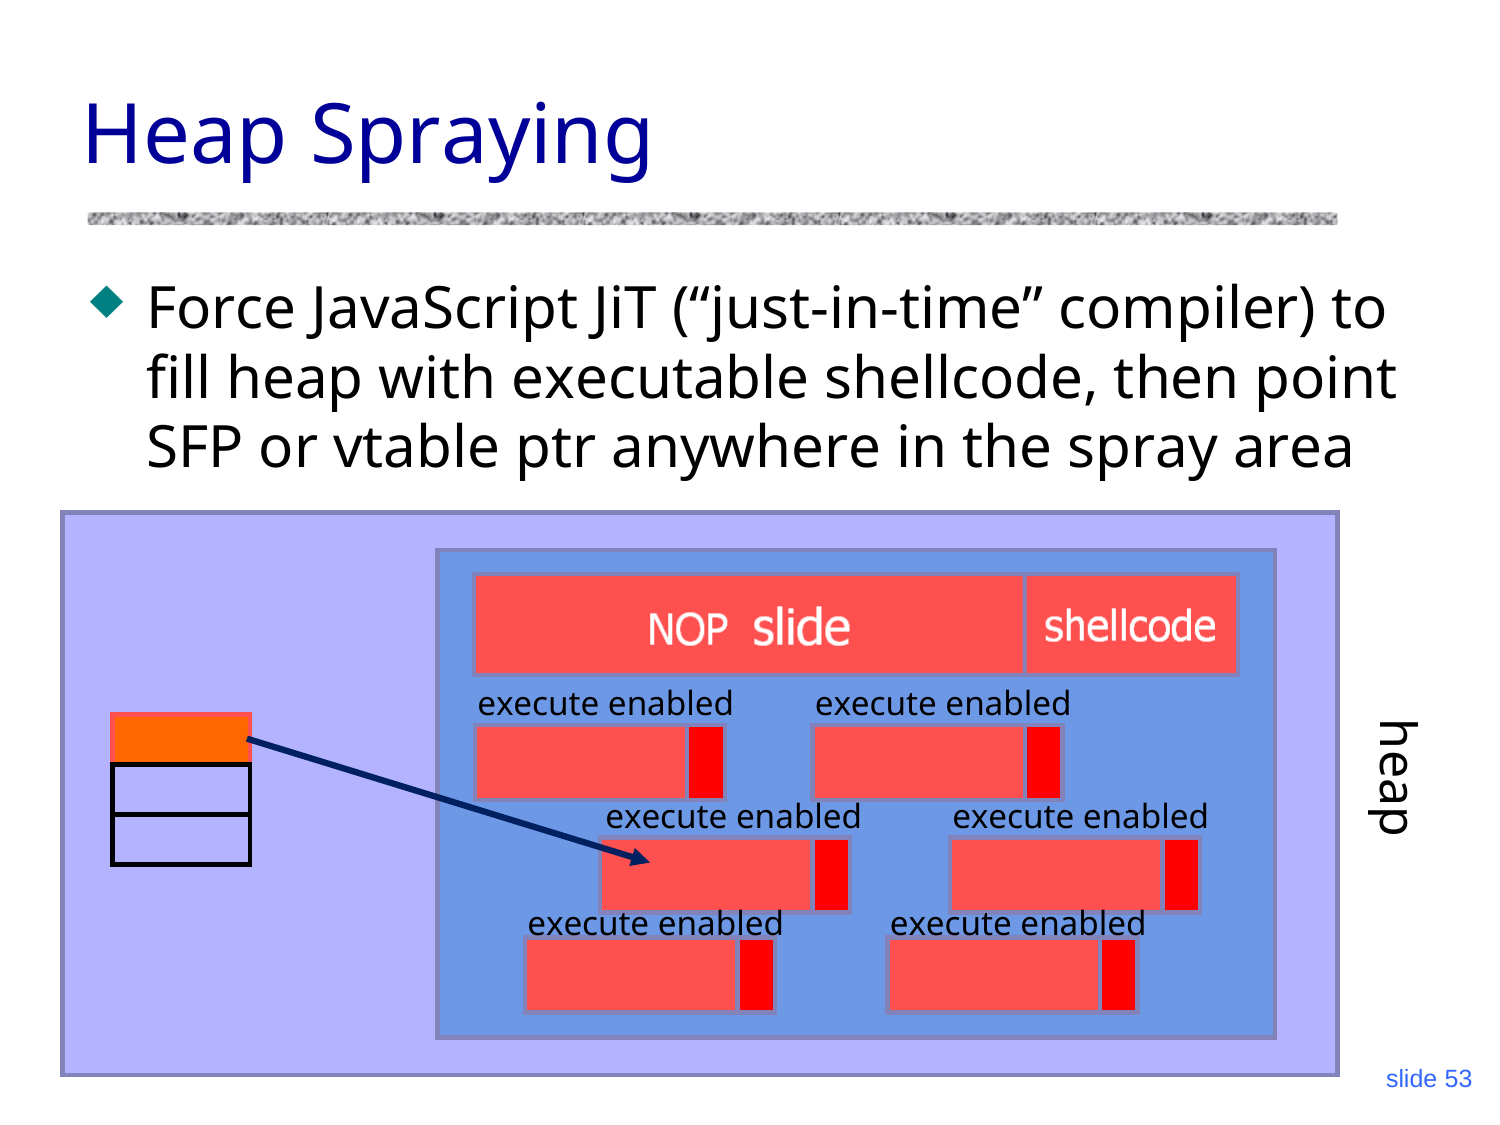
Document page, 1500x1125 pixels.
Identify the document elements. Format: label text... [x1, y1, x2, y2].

text_box execute enabled [937, 787, 1225, 843]
text_box execute enabled [875, 894, 1162, 950]
text_box execute enabled [512, 894, 800, 950]
text_box [62, 512, 1338, 1075]
text_box heap [1362, 704, 1439, 852]
text_box execute enabled [462, 674, 750, 731]
list Force JavaScript JiT (“just-in-time” compiler) to fill heap with executable shellcode, then point SFP or vtable ptr anywhere in the spray area [75, 262, 1414, 1063]
title Heap Spraying [66, 37, 1463, 188]
text_box slide <number> [1174, 1025, 1488, 1101]
text_box execute enabled [590, 787, 878, 843]
text_box execute enabled [800, 674, 1087, 731]
picture [87, 212, 1338, 226]
picture [471, 571, 1242, 678]
